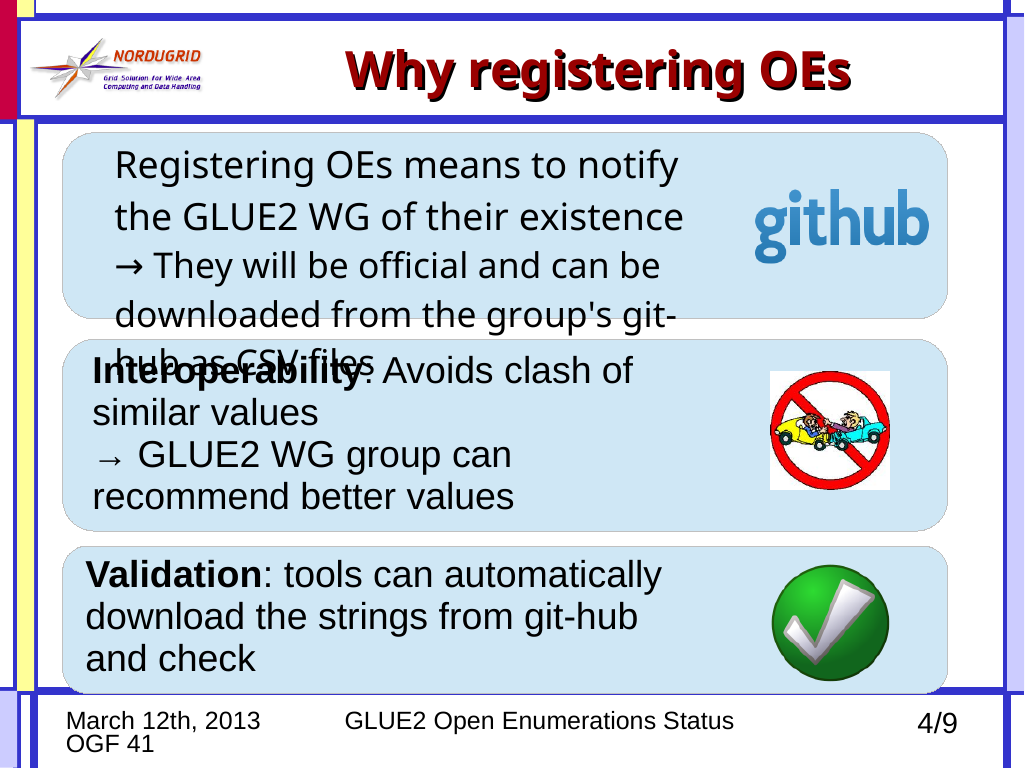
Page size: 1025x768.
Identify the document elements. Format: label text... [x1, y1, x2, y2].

list Registering OEs means to notify the GLUE2 WG of their existence → They will be official and can be downloaded from the group's git-hub as CSV files [75, 138, 736, 319]
picture [27, 34, 205, 101]
text_box [62, 339, 948, 532]
picture [770, 371, 890, 490]
text_box [62, 546, 948, 694]
text_box Validation: tools can automatically download the strings from git-hub and check [70, 546, 716, 687]
picture [770, 563, 890, 682]
picture [755, 189, 933, 265]
text_box Interoperability: Avoids clash of similar values → GLUE2 WG group can recommend better values [77, 342, 721, 526]
text_box [62, 139, 75, 313]
text_box [76, 132, 948, 319]
title Why registering OEs [221, 11, 975, 125]
